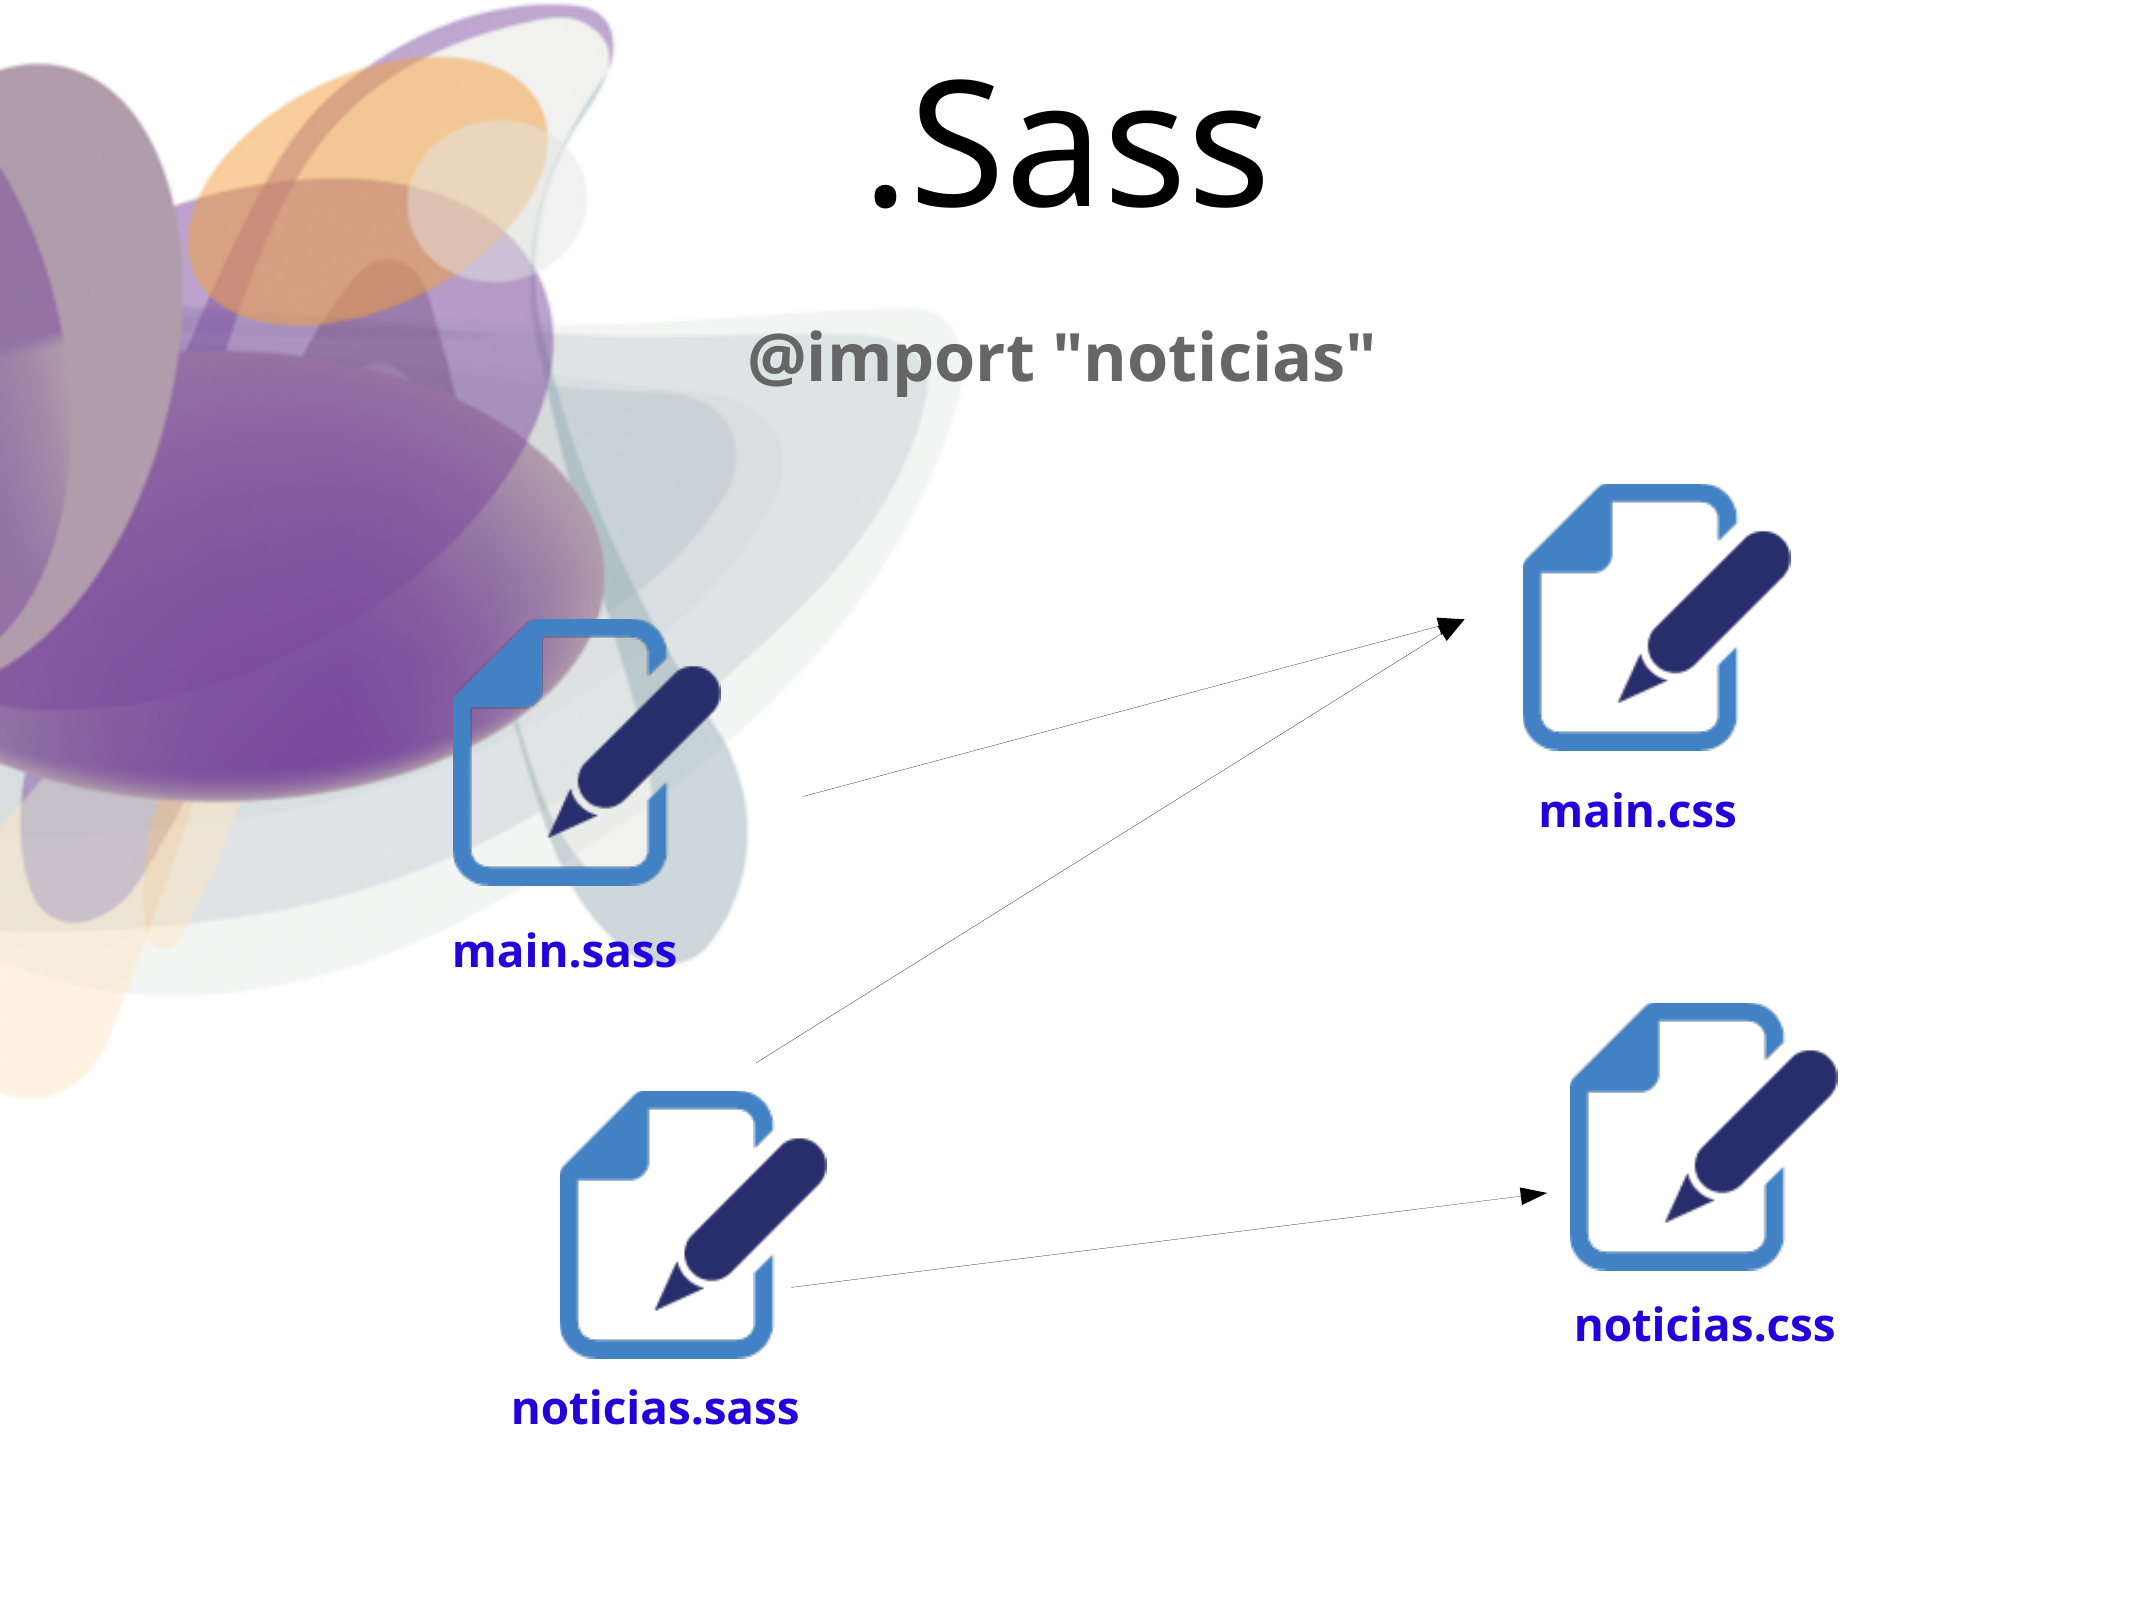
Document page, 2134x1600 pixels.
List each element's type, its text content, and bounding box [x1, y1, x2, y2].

text_box @import "noticias" [732, 307, 1560, 402]
text_box noticias.sass [496, 1371, 863, 1441]
picture [0, 0, 2134, 1600]
text_box main.css [1523, 773, 1890, 844]
text_box main.sass [437, 914, 721, 985]
text_box noticias.css [1559, 1288, 1926, 1359]
text_box .Sass [208, 41, 1926, 442]
